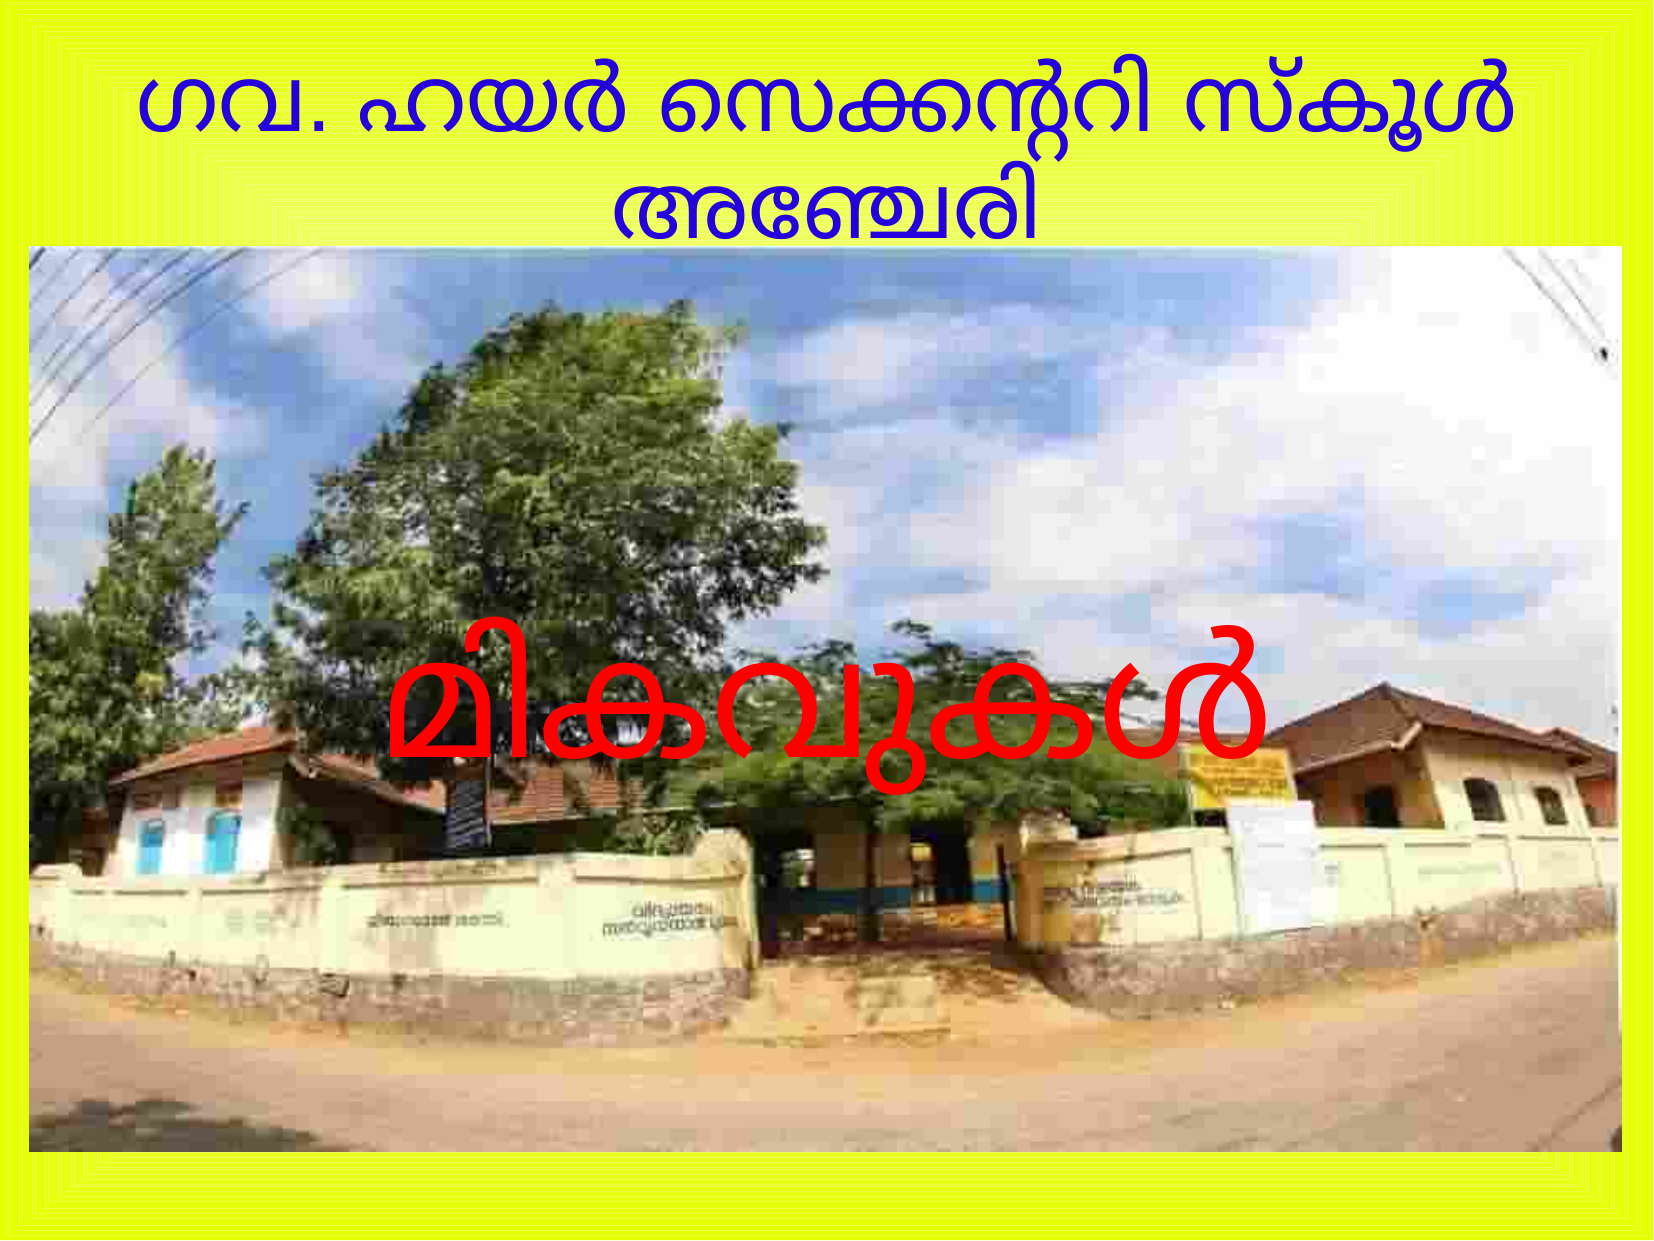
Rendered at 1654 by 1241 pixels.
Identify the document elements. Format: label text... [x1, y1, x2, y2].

picture [29, 246, 1622, 1152]
title ഗവ. ഹയര്‍ സെക്കന്ററി സ്കൂള്‍ അഞ്ചേരി [82, 56, 1571, 246]
subtitle മികവുകള്‍ [82, 297, 1571, 1102]
